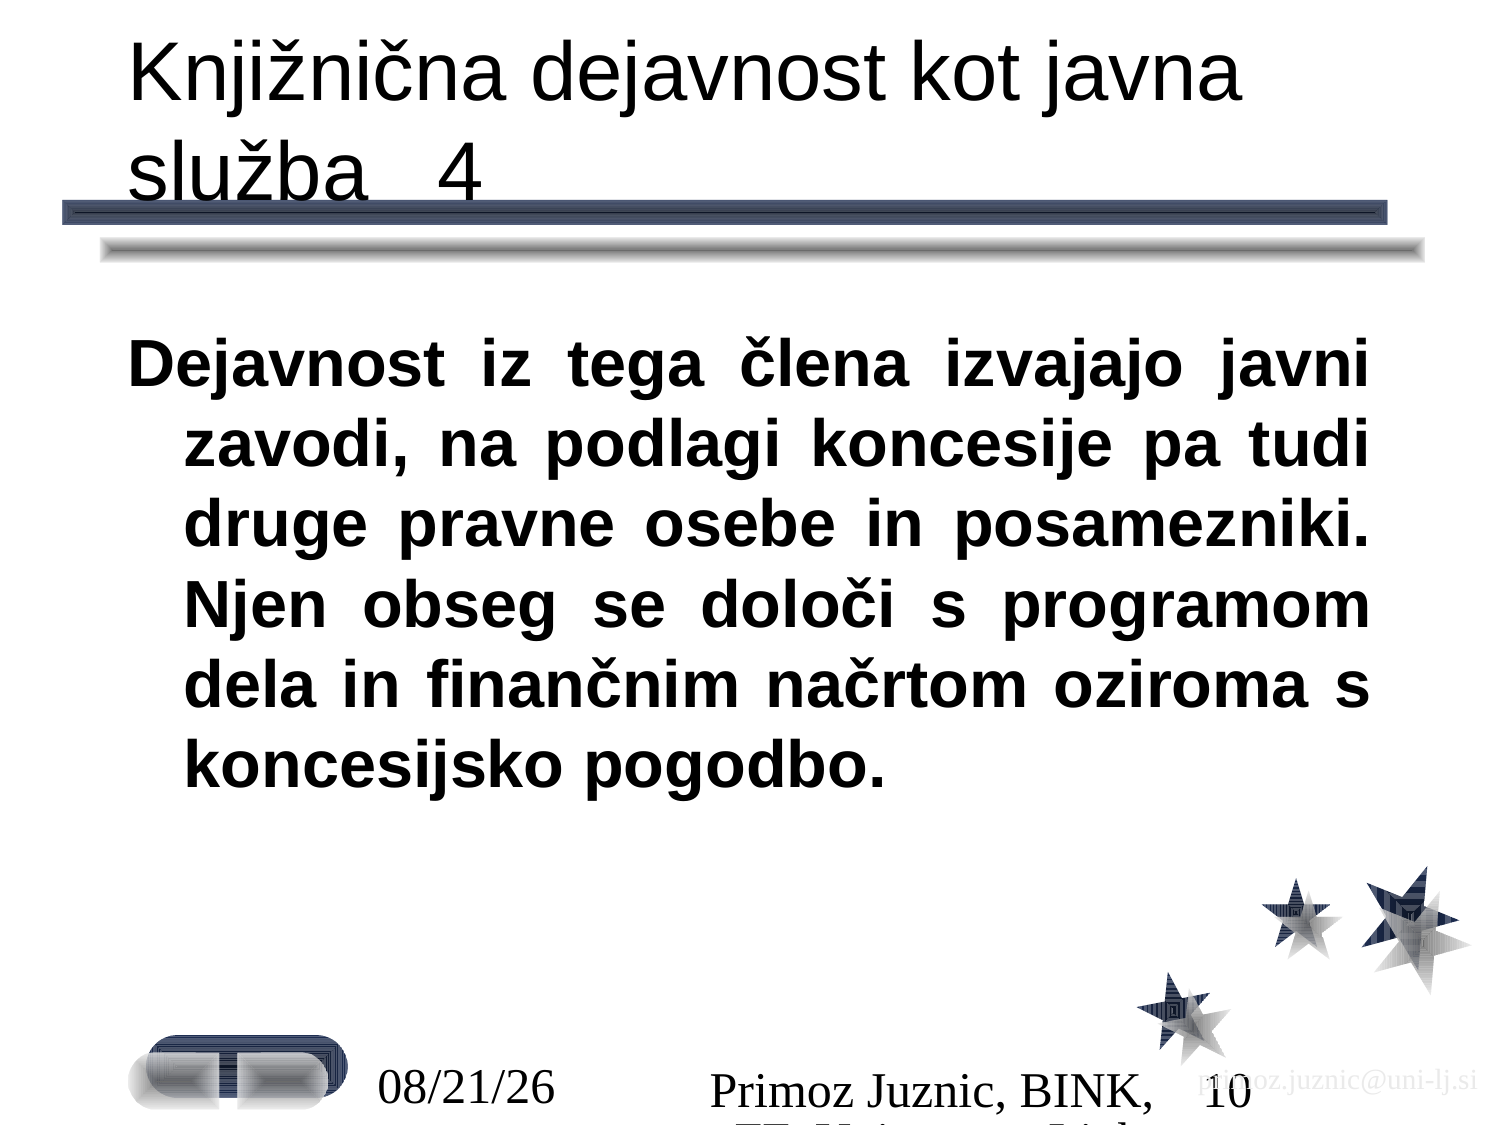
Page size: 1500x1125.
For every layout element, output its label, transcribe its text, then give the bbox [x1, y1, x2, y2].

list Dejavnost iz tega člena izvajajo javni zavodi, na podlagi koncesije pa tudi druge pravne osebe in posamezniki. Njen obseg se določi s programom dela in finančnim načrtom oziroma s koncesijsko pogodbo. [112, 312, 1388, 988]
title Knjižnična dejavnost kot javna služba 4 [112, 9, 1388, 225]
